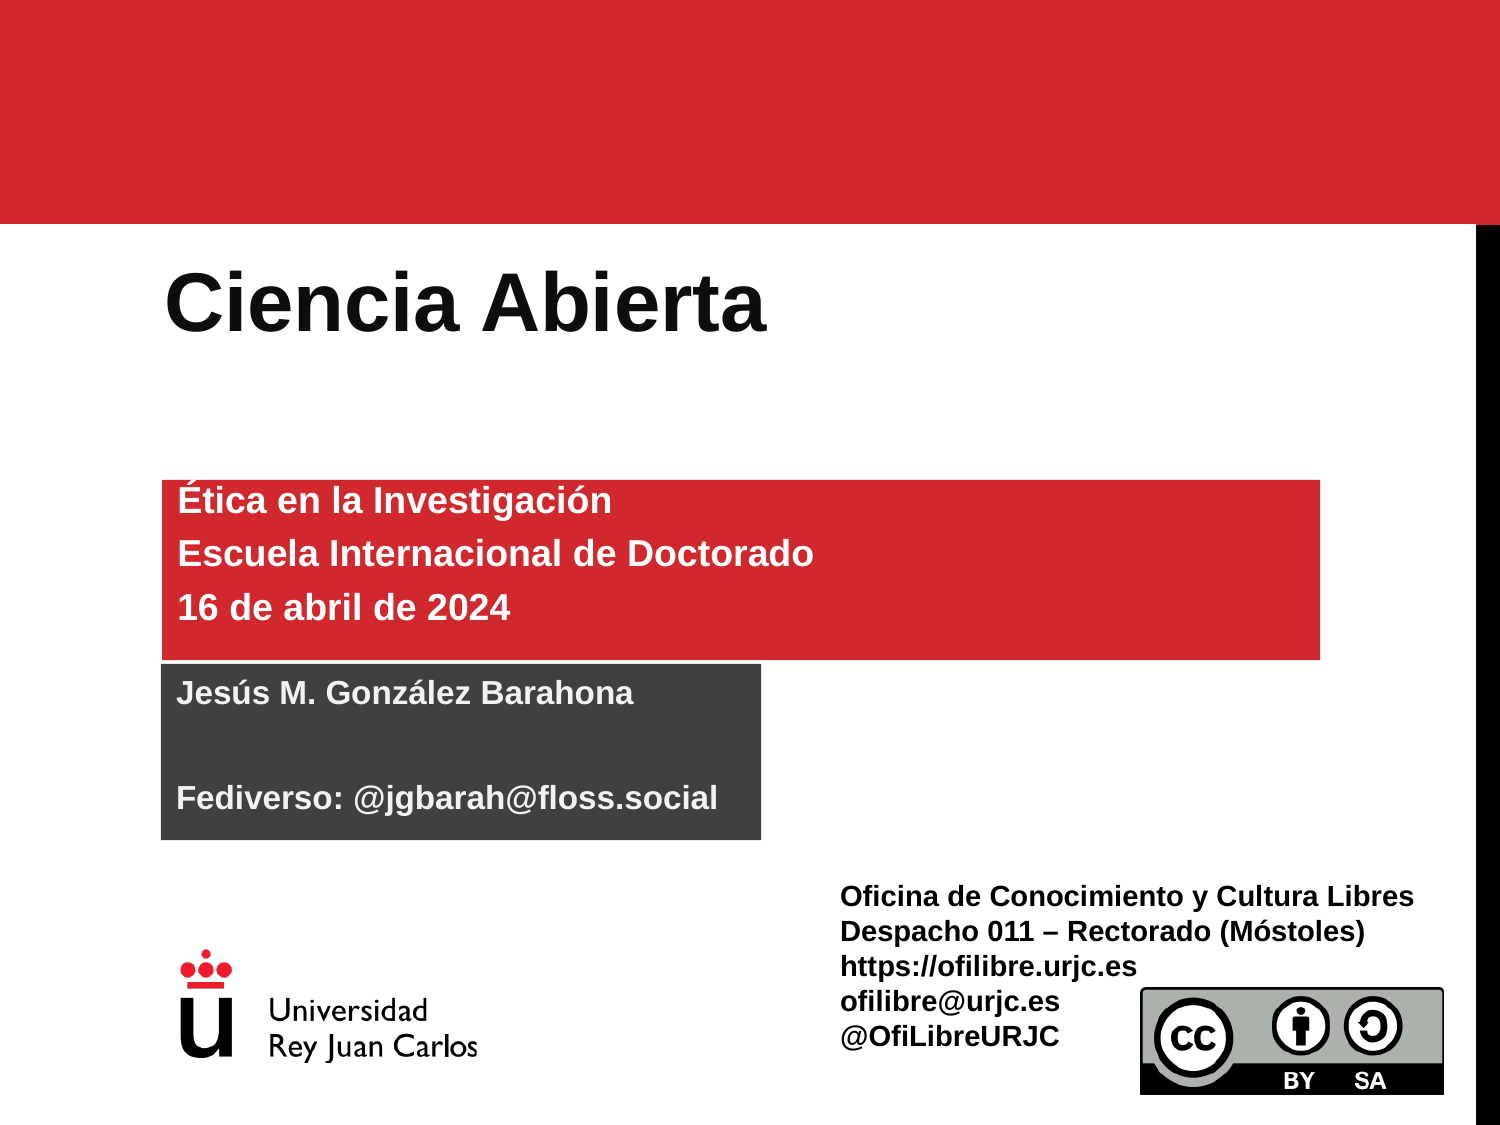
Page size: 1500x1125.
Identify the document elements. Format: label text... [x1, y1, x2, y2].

picture [180, 949, 477, 1063]
text_box Jesús M. González Barahona Fediverso: @jgbarah@floss.social [160, 663, 762, 841]
picture [1140, 987, 1444, 1096]
text_box Oficina de Conocimiento y Cultura Libres Despacho 011 – Rectorado (Móstoles) https://ofilibre.urjc.es ofilibre@urjc.es @OfiLibreURJC [825, 870, 1446, 1065]
text_box Ciencia Abierta [149, 254, 1411, 436]
text_box Ética en la Investigación Escuela Internacional de Doctorado 16 de abril de 2024 [162, 479, 1321, 661]
text_box [0, 0, 1500, 224]
